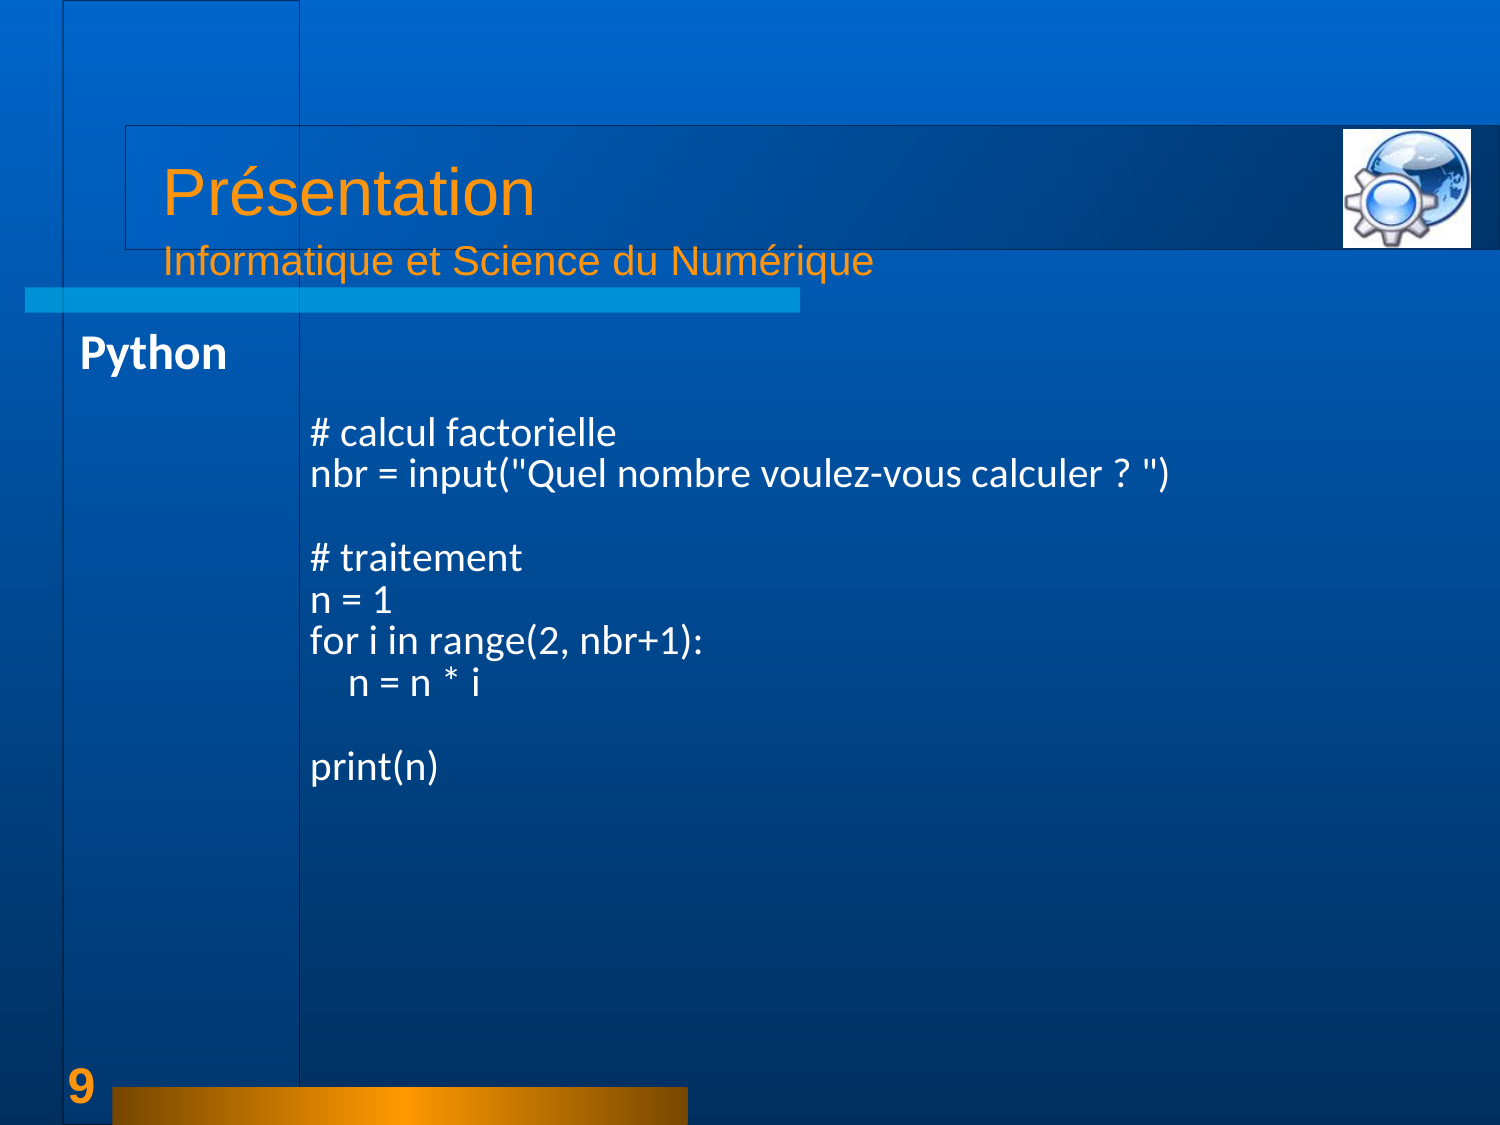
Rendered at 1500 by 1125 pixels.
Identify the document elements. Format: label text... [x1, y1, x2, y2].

text_box # calcul factorielle nbr = input("Quel nombre voulez-vous calculer ? ") # traitement n = 1 for i in range(2, nbr+1): n = n * i print(n) [295, 407, 1329, 882]
picture [1343, 129, 1471, 248]
text_box Python [64, 325, 1335, 508]
